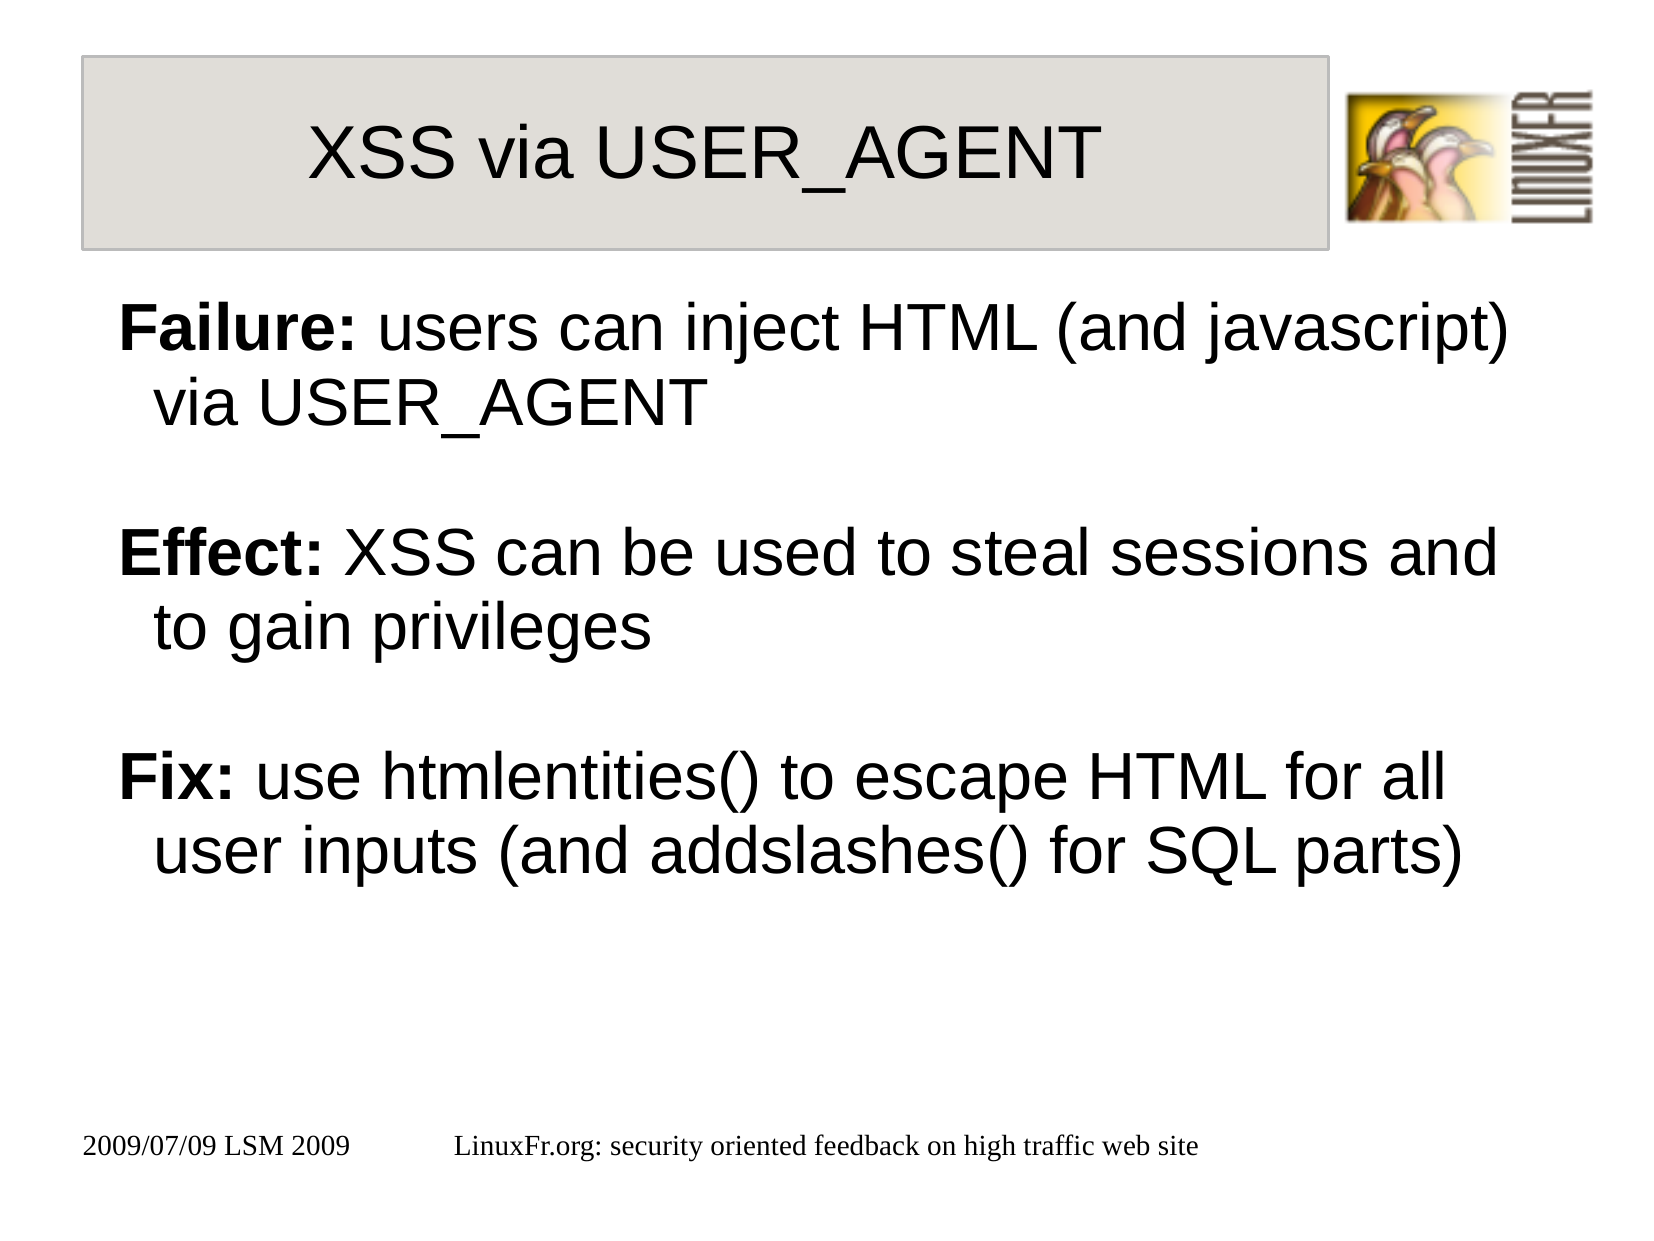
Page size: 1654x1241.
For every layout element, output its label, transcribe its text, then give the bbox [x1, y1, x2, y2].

picture [1341, 88, 1601, 229]
subtitle Failure: users can inject HTML (and javascript) via USER_AGENT Effect: XSS can be used to steal sessions and to gain privileges Fix: use htmlentities() to escape HTML for all user inputs (and addslashes() for SQL parts) [82, 290, 1571, 1094]
title XSS via USER_AGENT [82, 56, 1329, 250]
